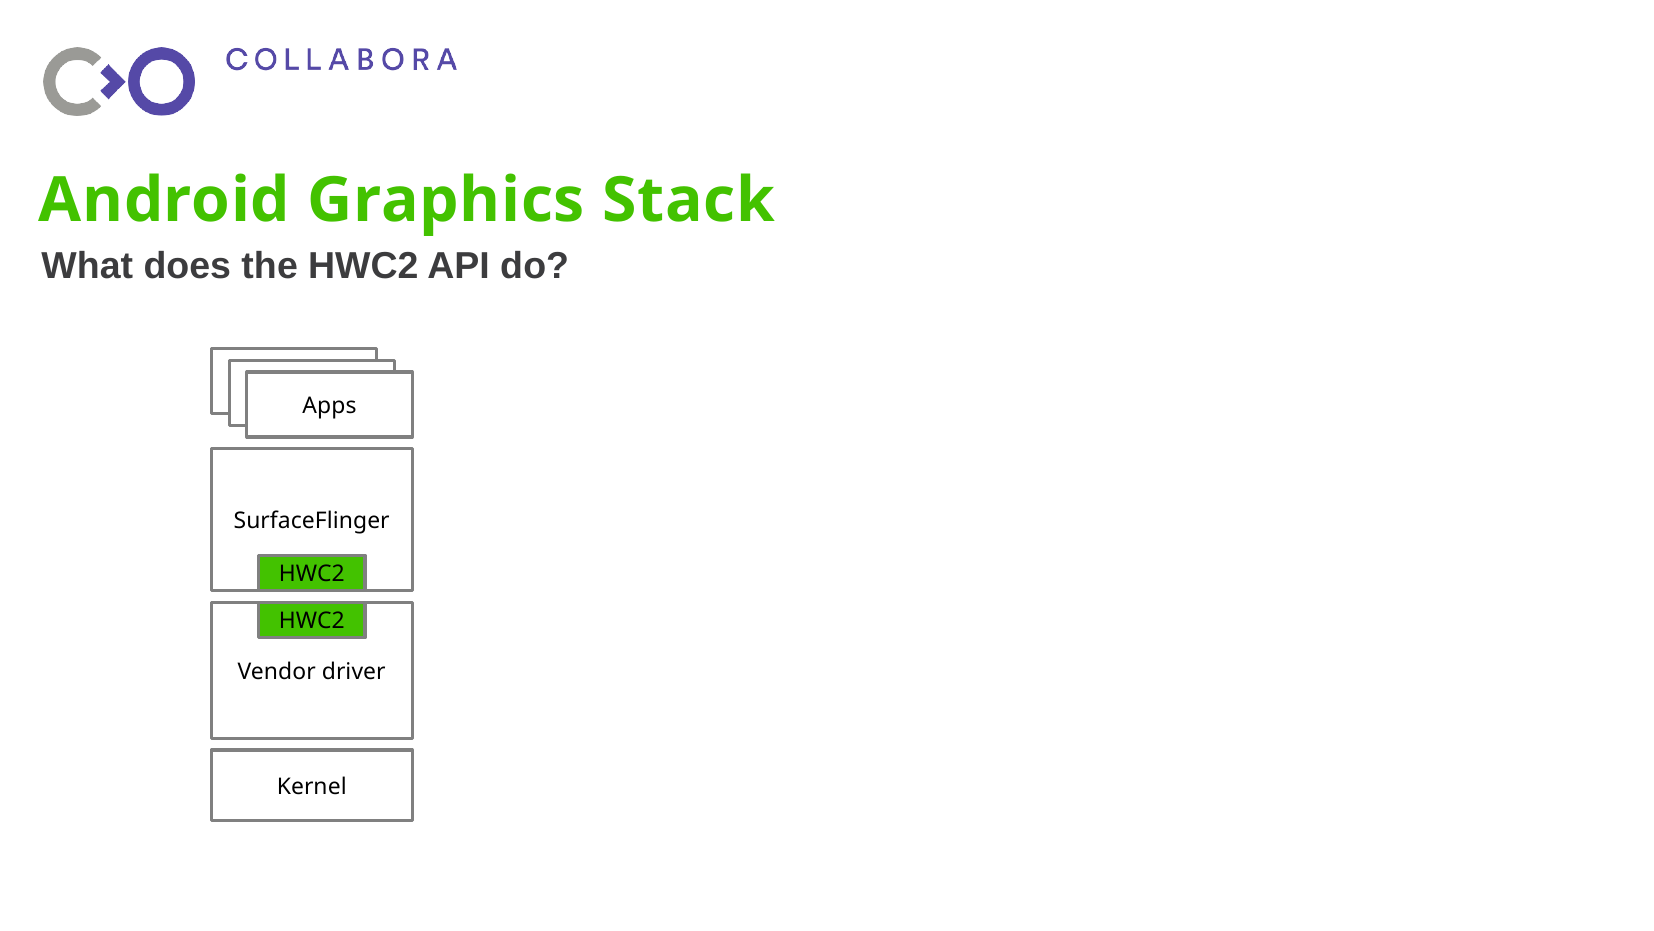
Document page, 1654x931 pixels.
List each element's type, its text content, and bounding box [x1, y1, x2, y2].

text_box Vendor driver [211, 602, 413, 739]
text_box HWC2 [258, 555, 366, 591]
text_box What does the HWC2 API do? [41, 240, 1614, 290]
text_box [211, 348, 395, 426]
text_box SurfaceFlinger [211, 448, 413, 591]
text_box HWC2 [258, 602, 366, 638]
text_box Kernel [211, 750, 413, 821]
picture [43, 47, 457, 116]
text_box Apps [246, 372, 413, 438]
title Android Graphics Stack [38, 159, 1614, 216]
